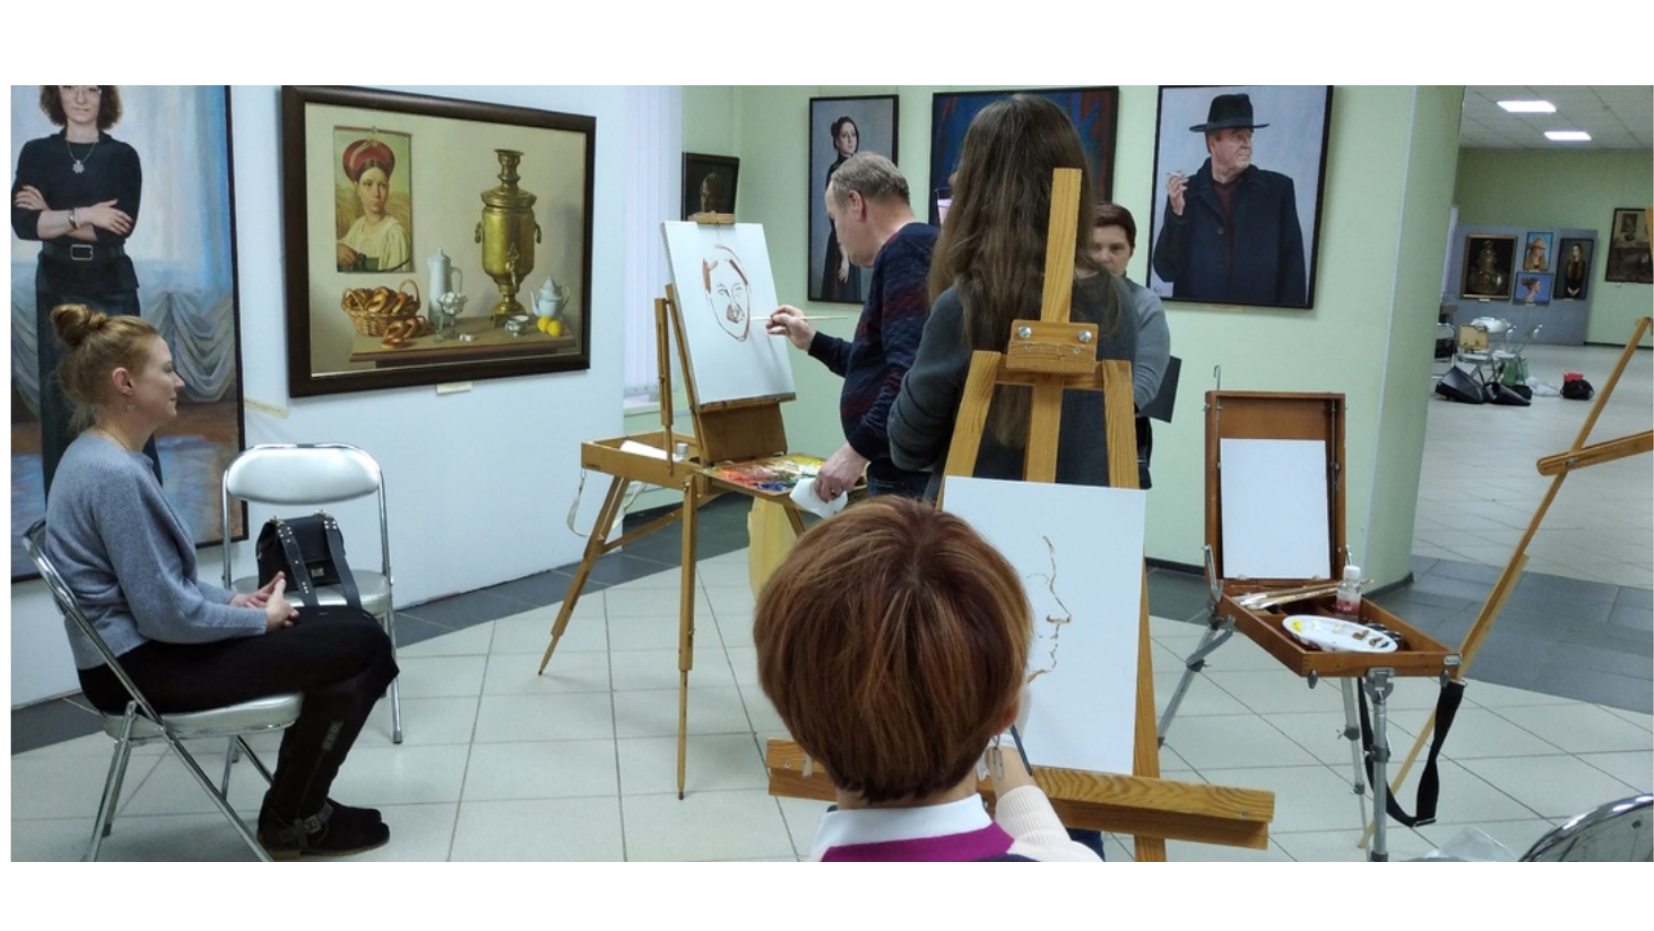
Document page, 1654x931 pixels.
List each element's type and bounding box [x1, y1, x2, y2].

picture [10, 84, 1654, 862]
